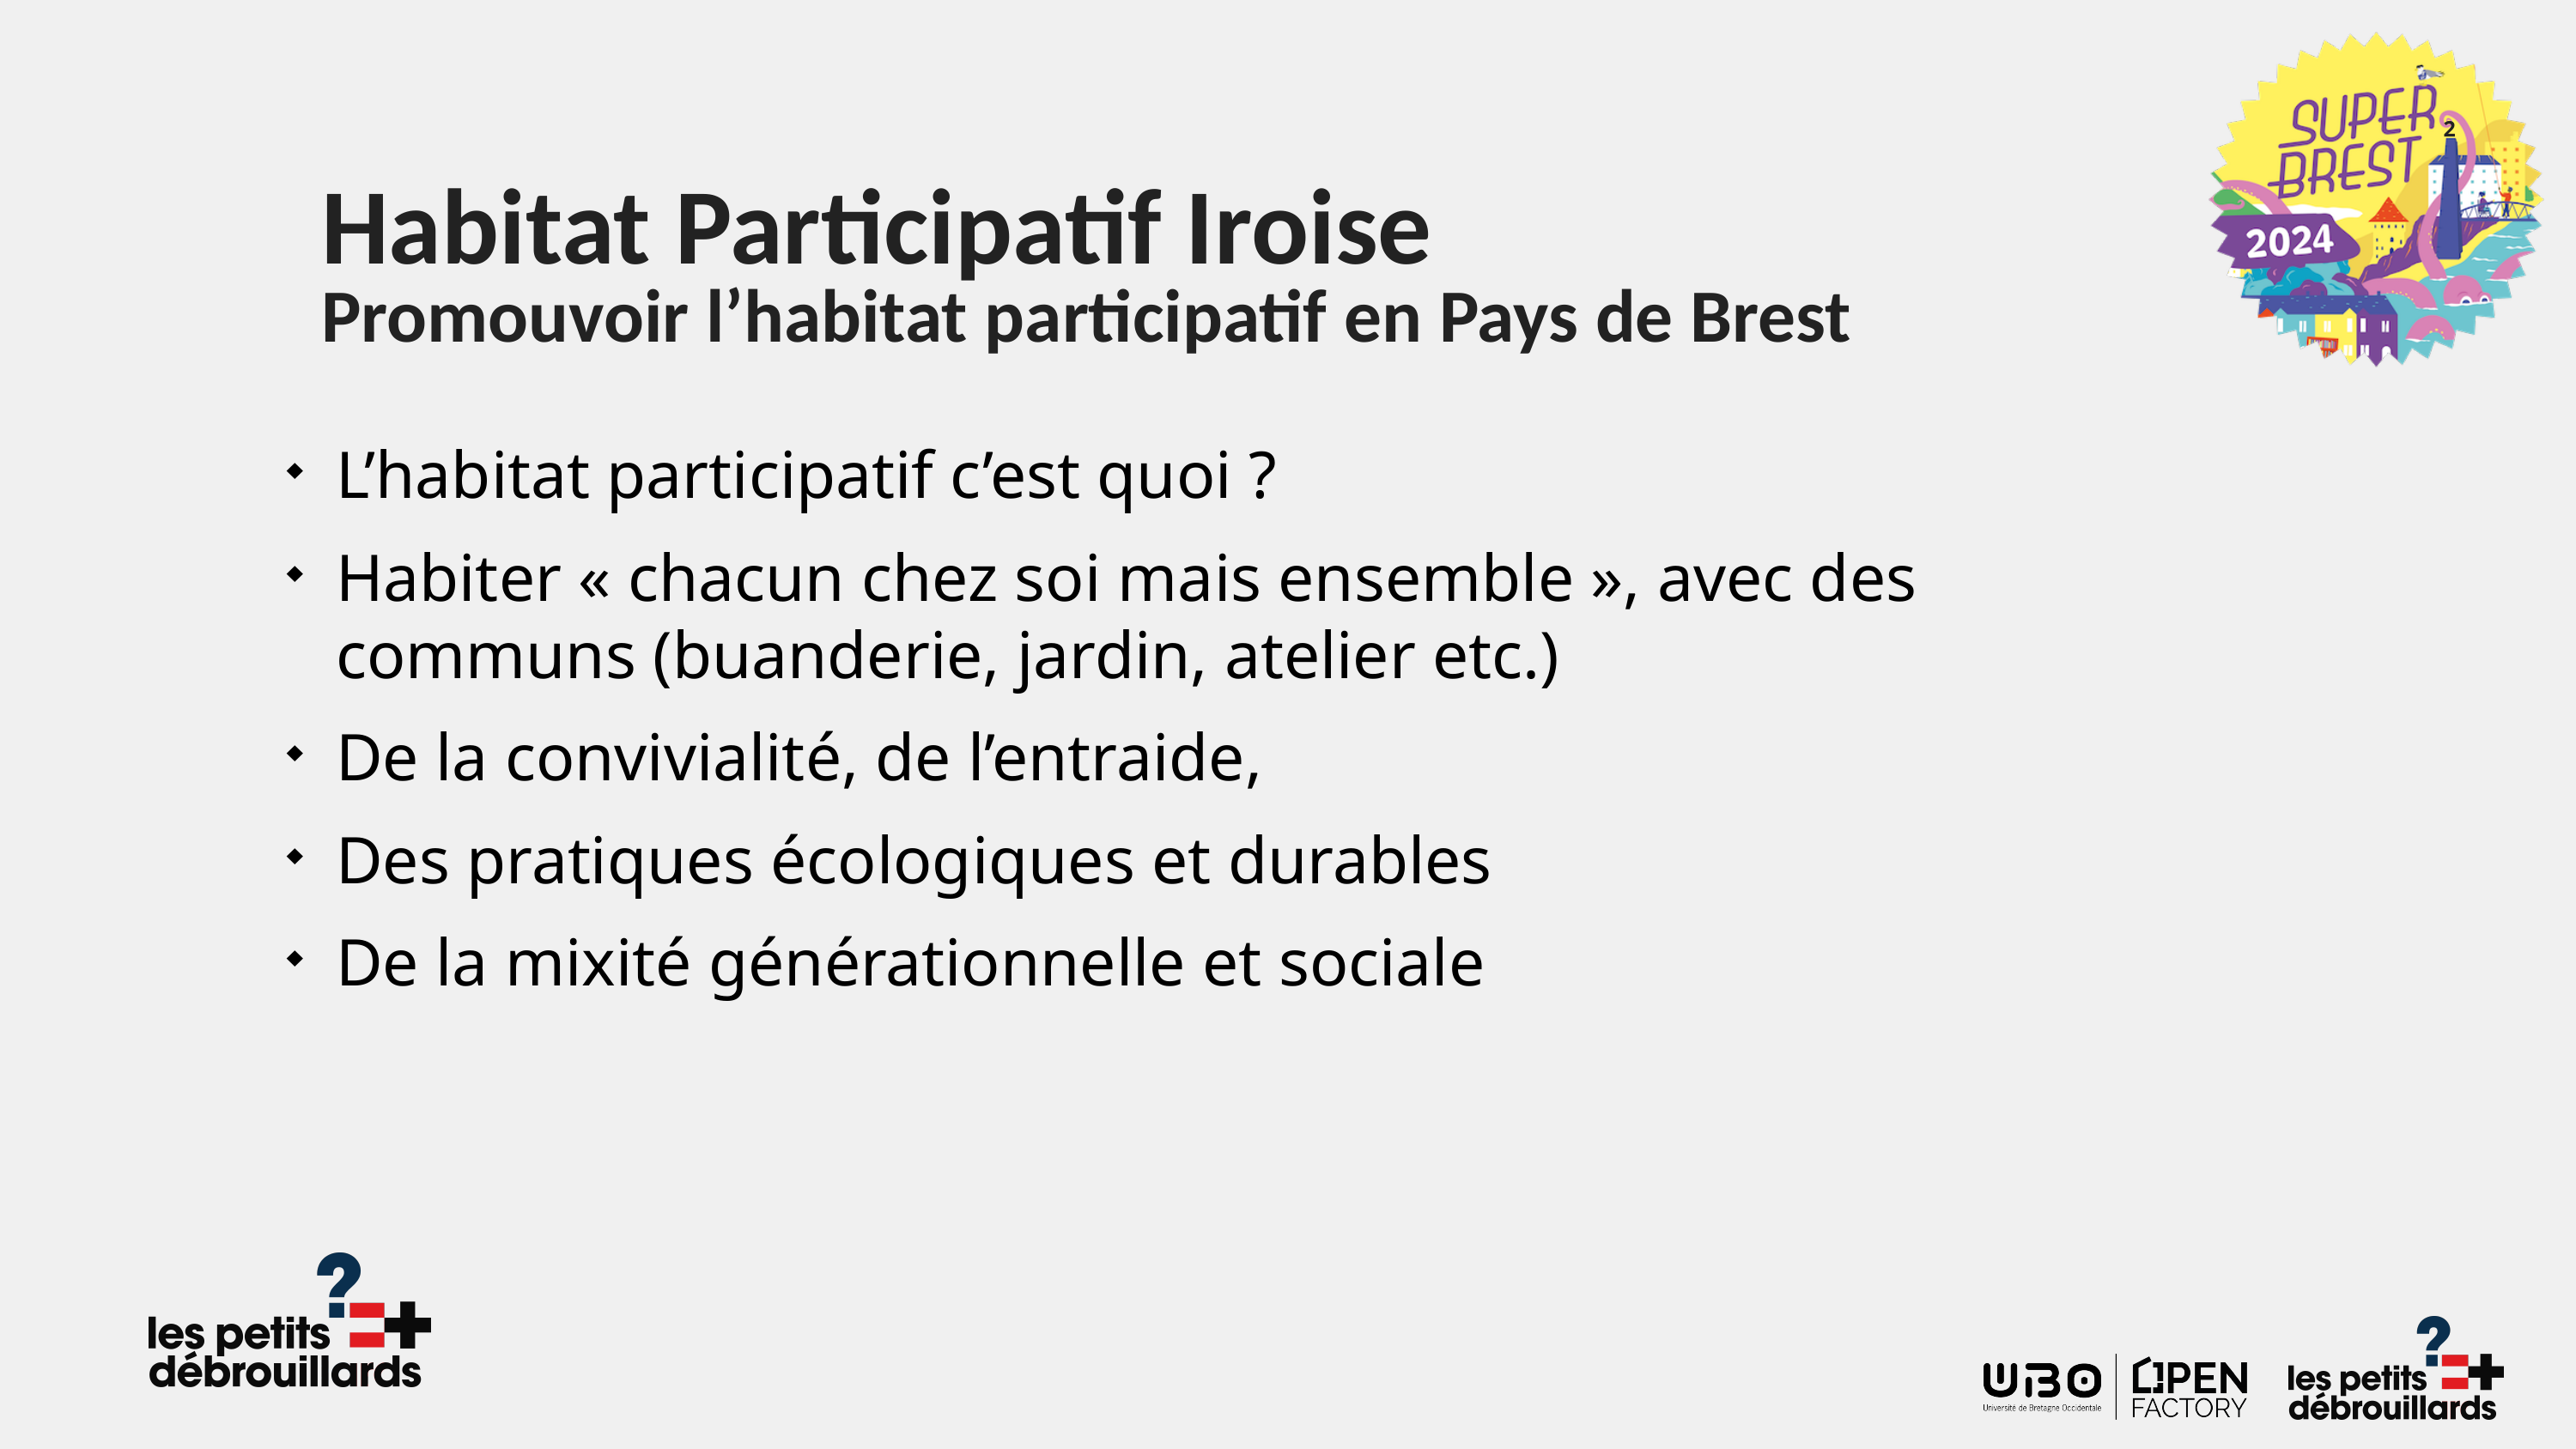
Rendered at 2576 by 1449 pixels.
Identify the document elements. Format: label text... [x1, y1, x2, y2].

title Habitat Participatif Iroise Promouvoir l’habitat participatif en Pays de Brest [321, 154, 2035, 371]
picture [149, 1252, 431, 1387]
slide_number <numéro> [2307, 93, 2456, 145]
list L’habitat participatif c’est quoi ? Habiter « chacun chez soi mais ensemble », avec des communs (buanderie, jardin, atelier etc.) De la convivialité, de l’entraide, Des pratiques écologiques et durables De la mixité générationnelle et sociale [275, 433, 2188, 1122]
picture [2288, 1316, 2504, 1420]
picture [2176, 0, 2576, 400]
picture [1984, 1354, 2247, 1420]
